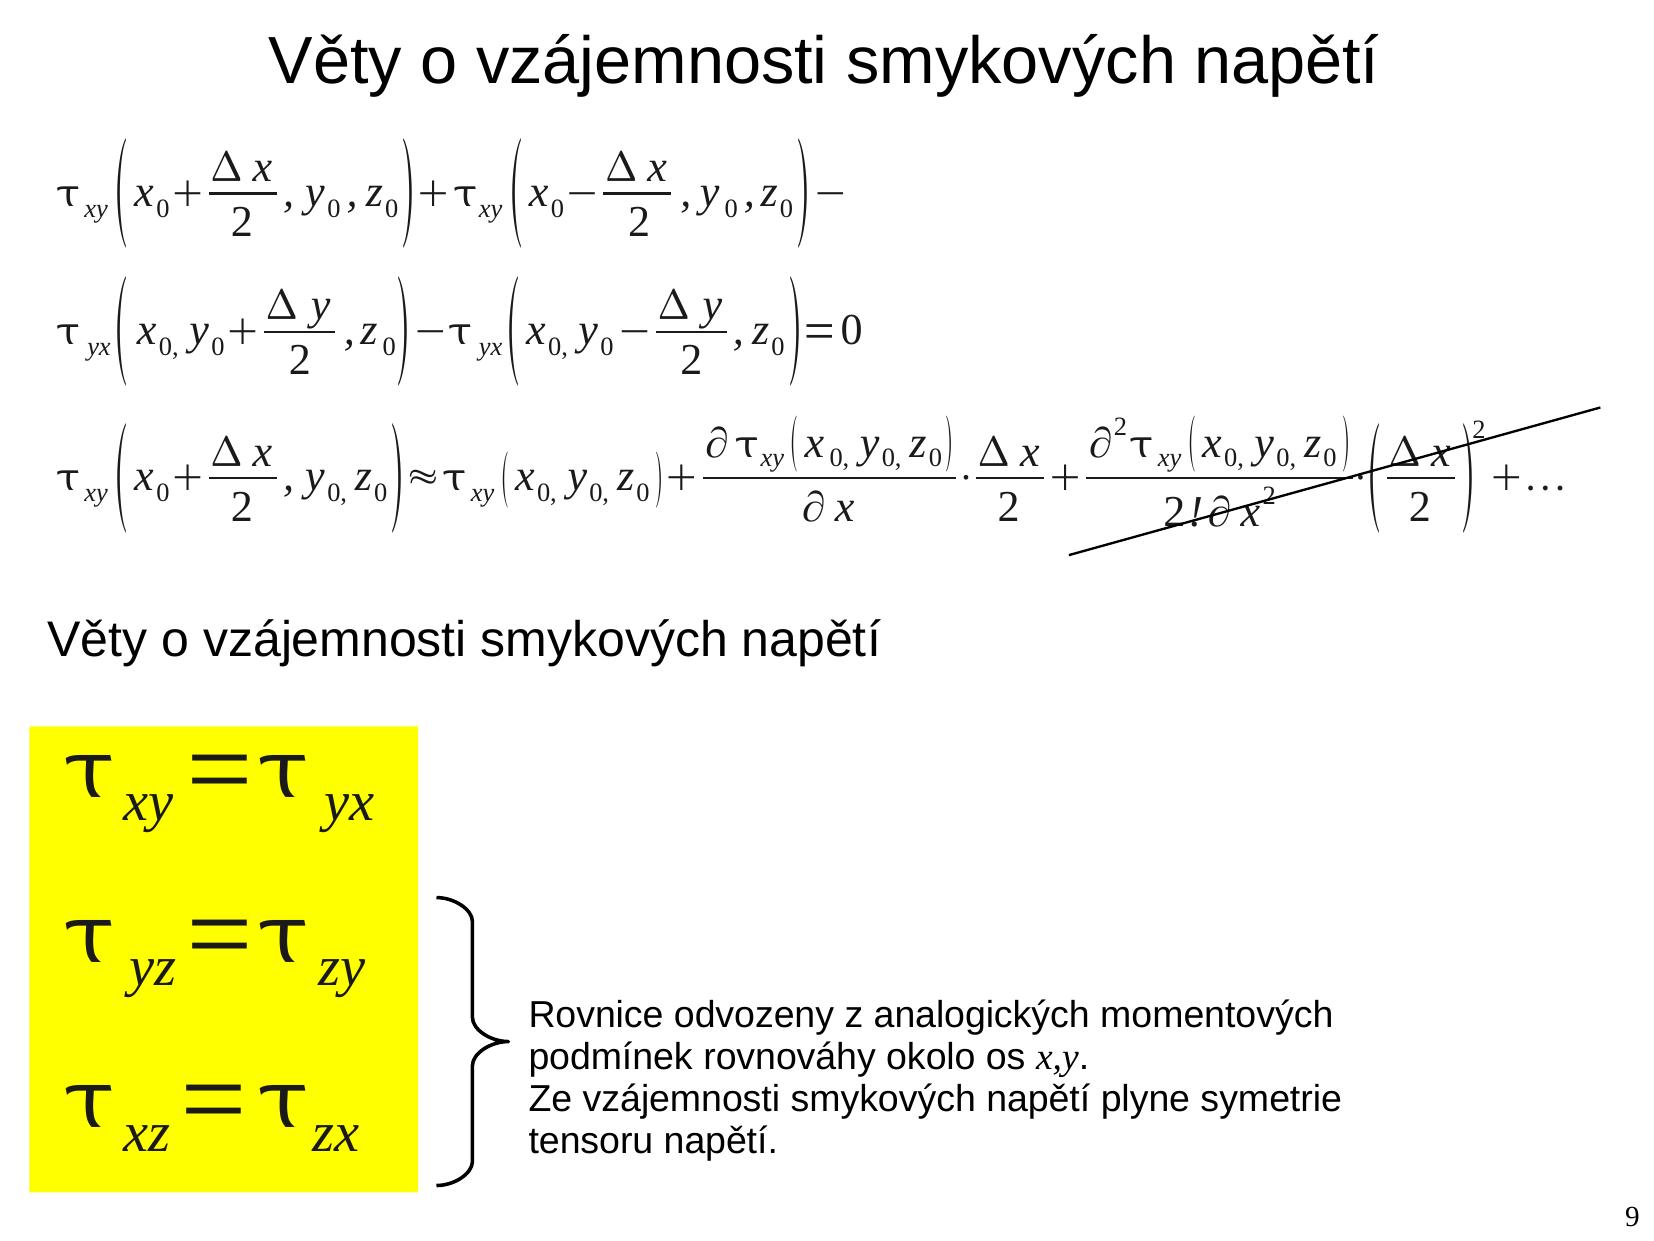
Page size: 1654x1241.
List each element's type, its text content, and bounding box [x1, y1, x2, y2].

text_box [29, 726, 419, 1193]
chart [1139, 416, 1576, 538]
chart [29, 714, 397, 1163]
text_box Věty o vzájemnosti smykových napětí [32, 603, 961, 681]
text_box Rovnice odvozeny z analogických momentových podmínek rovnováhy okolo os x,y. Ze vzájemnosti smykových napětí plyne symetrie tensoru napětí. [513, 986, 1400, 1187]
title Věty o vzájemnosti smykových napětí [37, 8, 1613, 113]
chart [40, 137, 1576, 538]
